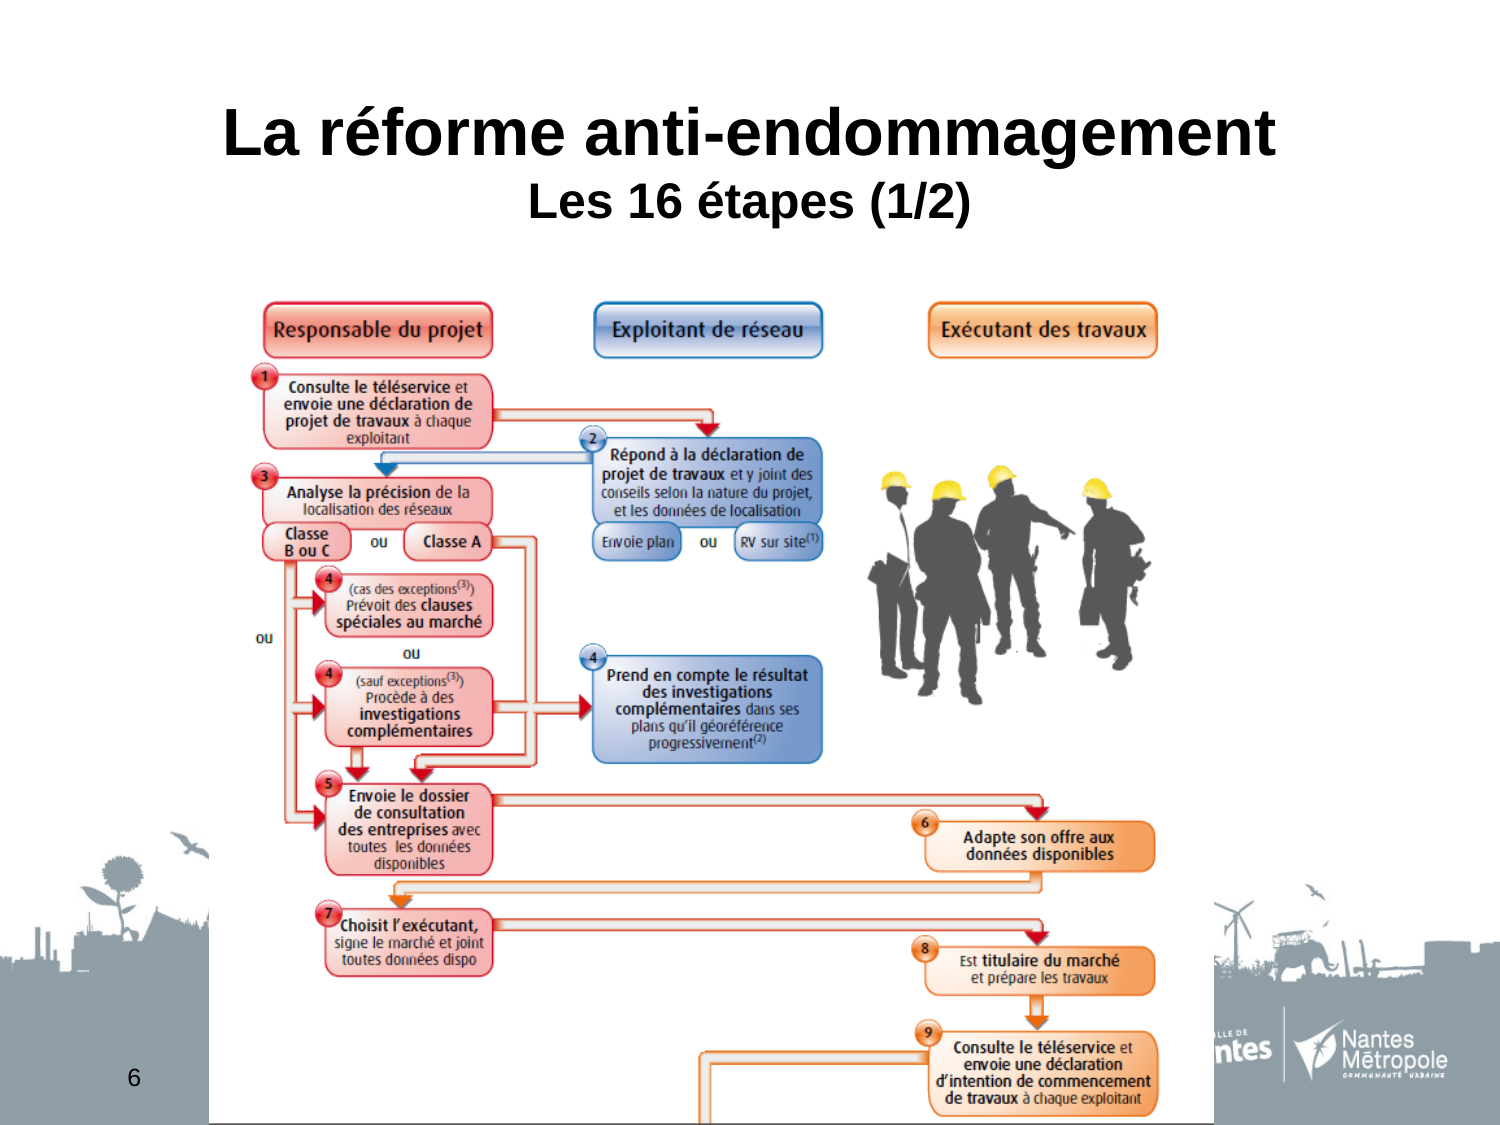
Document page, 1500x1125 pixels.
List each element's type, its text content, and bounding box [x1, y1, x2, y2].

picture [0, 0, 1500, 1125]
title La réforme anti-endommagement Les 16 étapes (1/2) [112, 64, 1388, 252]
